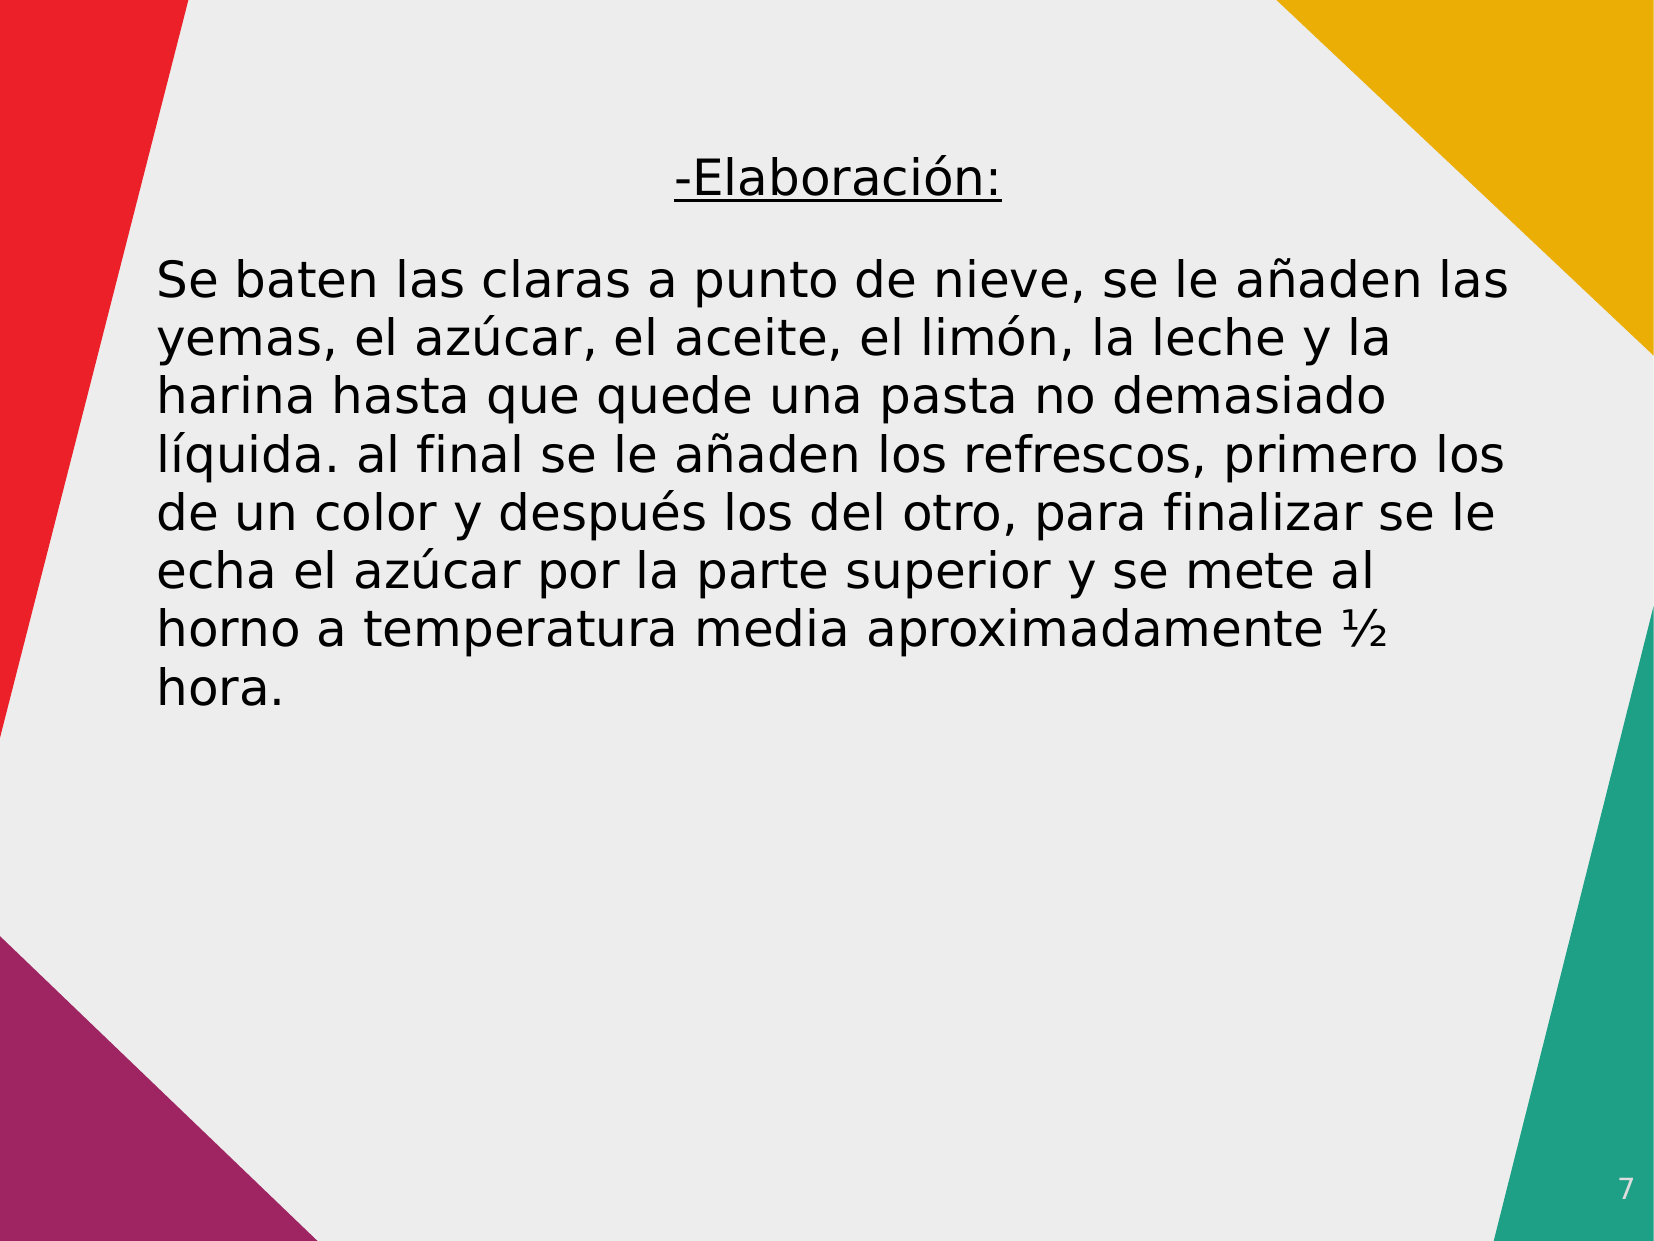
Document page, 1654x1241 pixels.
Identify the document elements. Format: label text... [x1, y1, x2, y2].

text_box -Elaboración: Se baten las claras a punto de nieve, se le añaden las yemas, el azúcar, el aceite, el limón, la leche y la harina hasta que quede una pasta no demasiado líquida. al final se le añaden los refrescos, primero los de un color y después los del otro, para finalizar se le echa el azúcar por la parte superior y se mete al horno a temperatura media aproximadamente ½ hora. [141, 141, 1536, 1241]
